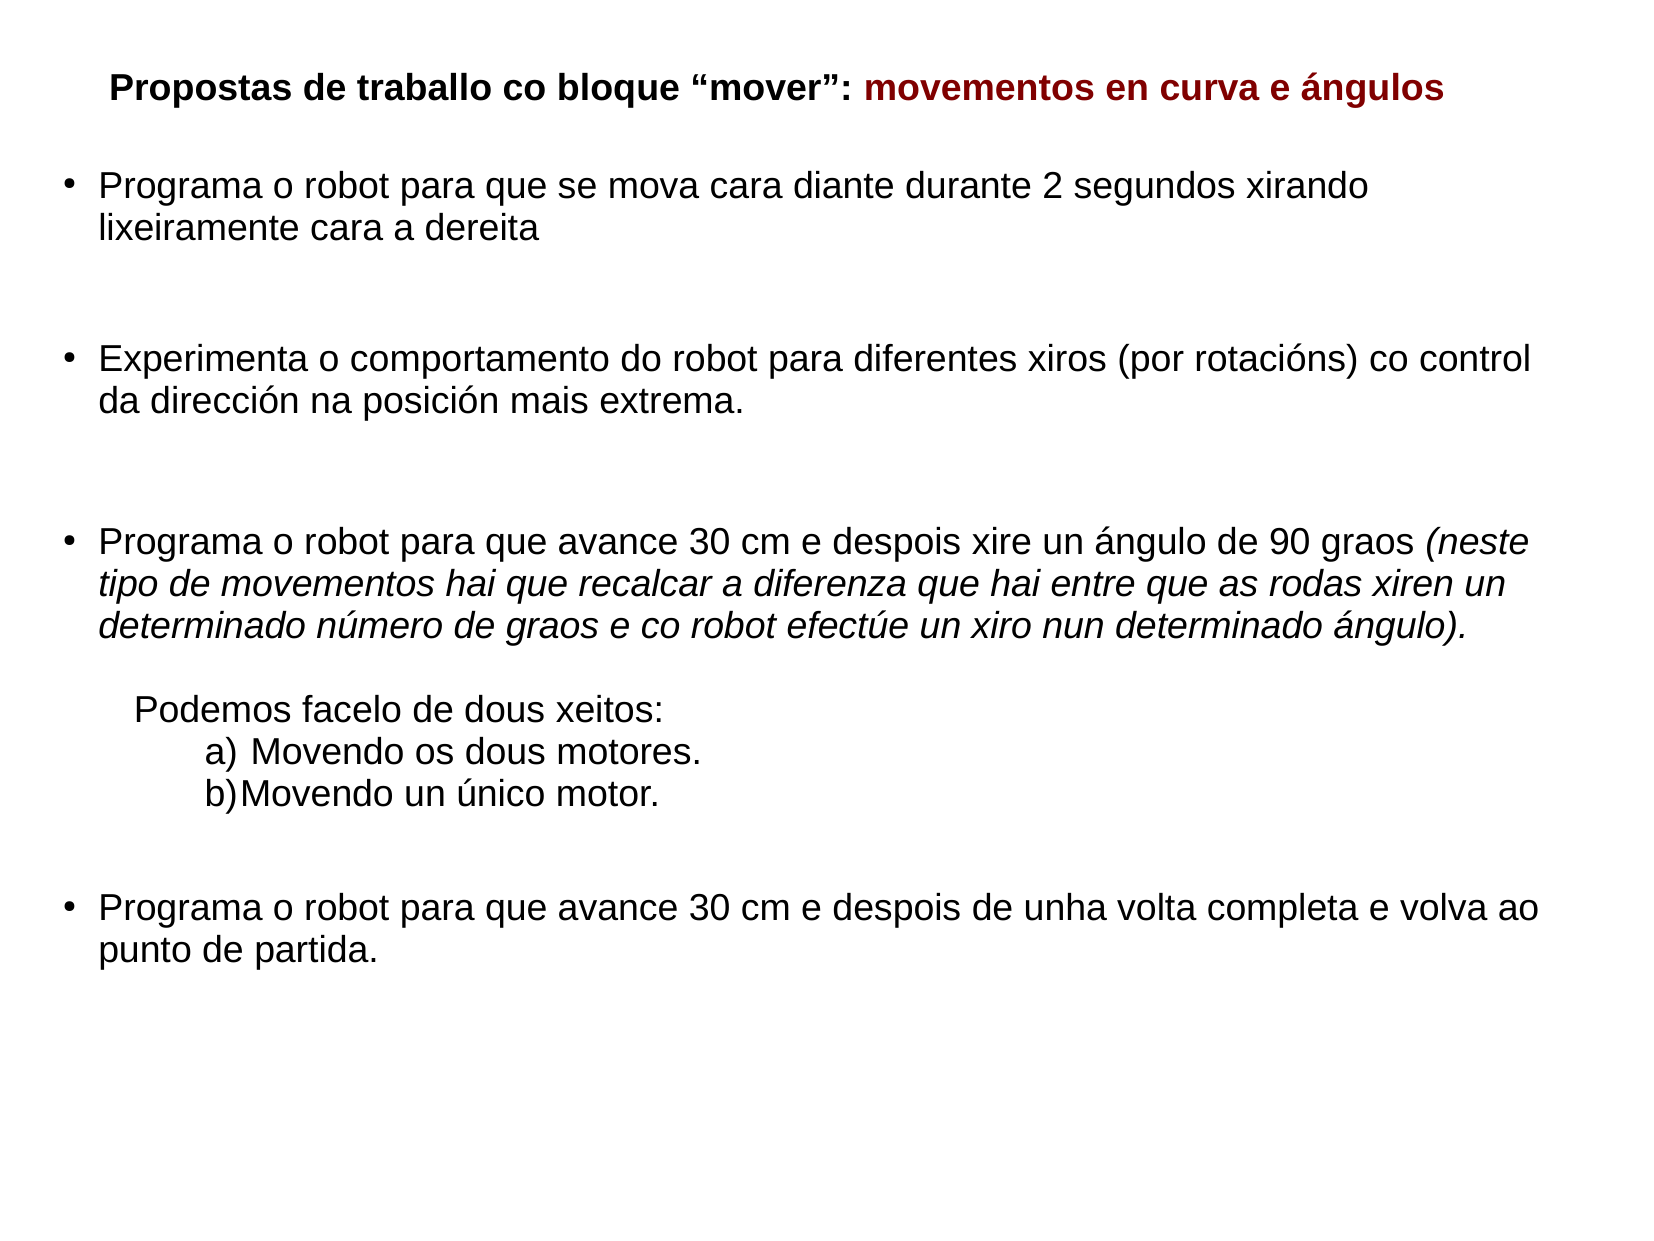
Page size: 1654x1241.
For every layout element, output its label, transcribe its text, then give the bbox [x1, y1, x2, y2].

text_box Experimenta o comportamento do robot para diferentes xiros (por rotacións) co control da dirección na posición mais extrema. [48, 329, 1585, 470]
text_box Propostas de traballo co bloque “mover”: movementos en curva e ángulos [94, 59, 1618, 157]
text_box Programa o robot para que se mova cara diante durante 2 segundos xirando lixeiramente cara a dereita [48, 156, 1585, 255]
text_box Programa o robot para que avance 30 cm e despois de unha volta completa e volva ao punto de partida. [48, 879, 1585, 1019]
text_box Programa o robot para que avance 30 cm e despois xire un ángulo de 90 graos (neste tipo de movementos hai que recalcar a diferenza que hai entre que as rodas xiren un determinado número de graos e co robot efectúe un xiro nun determinado ángulo). Podemos facelo de dous xeitos: Movendo os dous motores. Movendo un único motor. [48, 513, 1585, 860]
